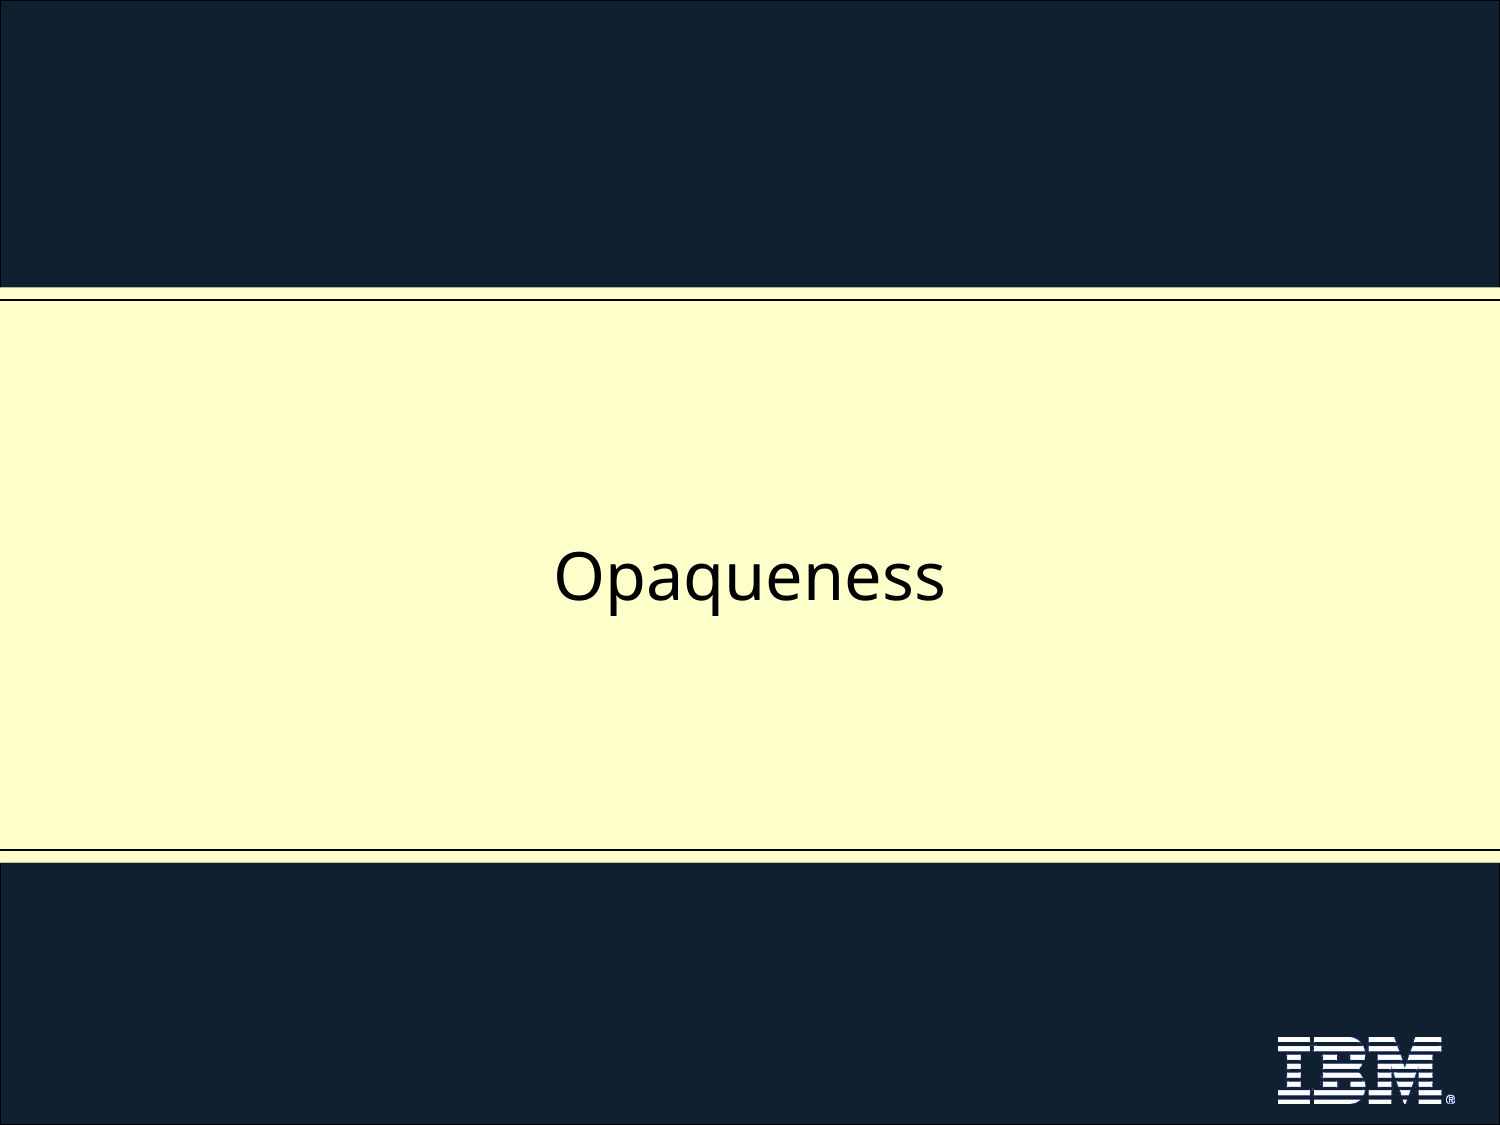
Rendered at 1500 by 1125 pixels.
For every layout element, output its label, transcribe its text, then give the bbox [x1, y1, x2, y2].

text_box Opaqueness [0, 851, 1500, 863]
text_box Opaqueness [0, 301, 1500, 849]
text_box Opaqueness [0, 287, 1500, 299]
picture [1278, 1037, 1484, 1104]
